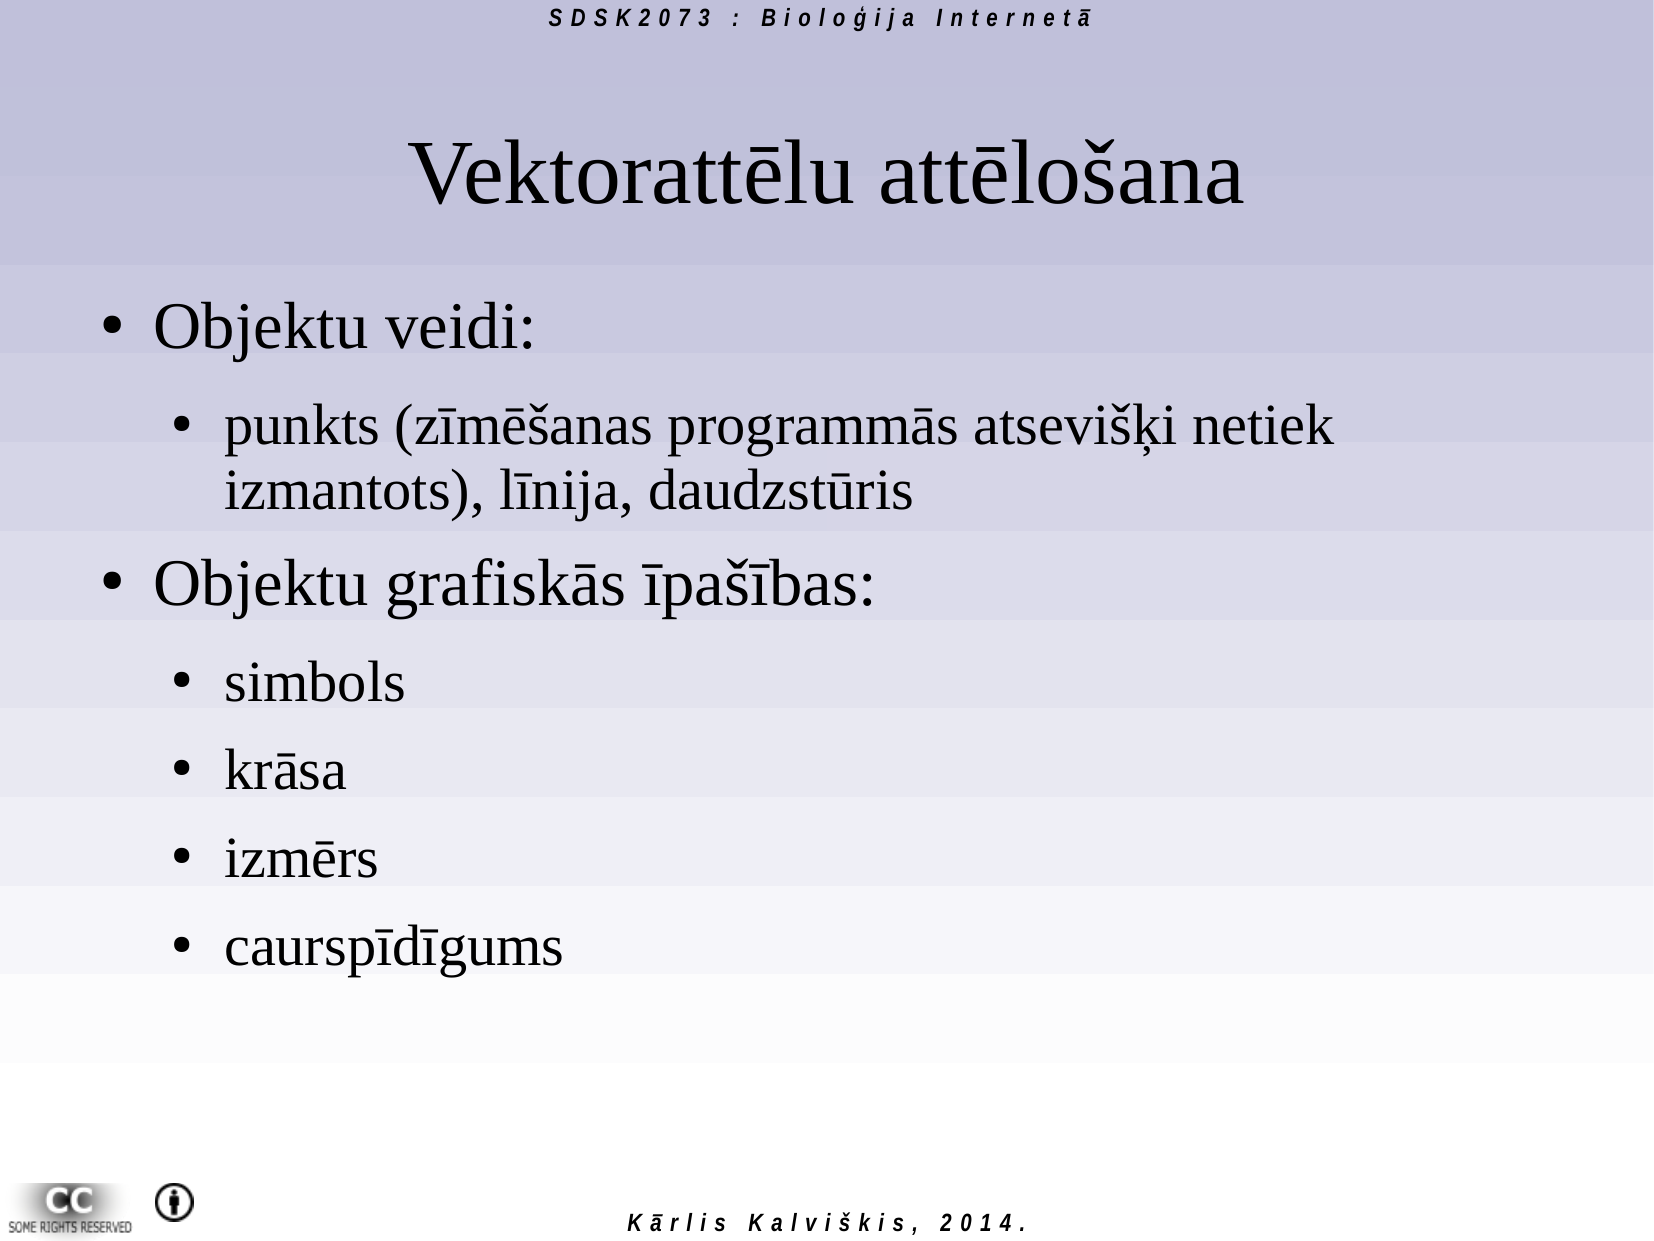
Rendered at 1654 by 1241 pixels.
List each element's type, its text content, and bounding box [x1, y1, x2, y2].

picture [0, 0, 1654, 1241]
title Vektorattēlu attēlošana [29, 49, 1625, 296]
list Objektu veidi: punkts (zīmēšanas programmās atsevišķi netiek izmantots), līnija, daudzstūris Objektu grafiskās īpašības: simbols krāsa izmērs caurspīdīgums [82, 289, 1571, 1113]
